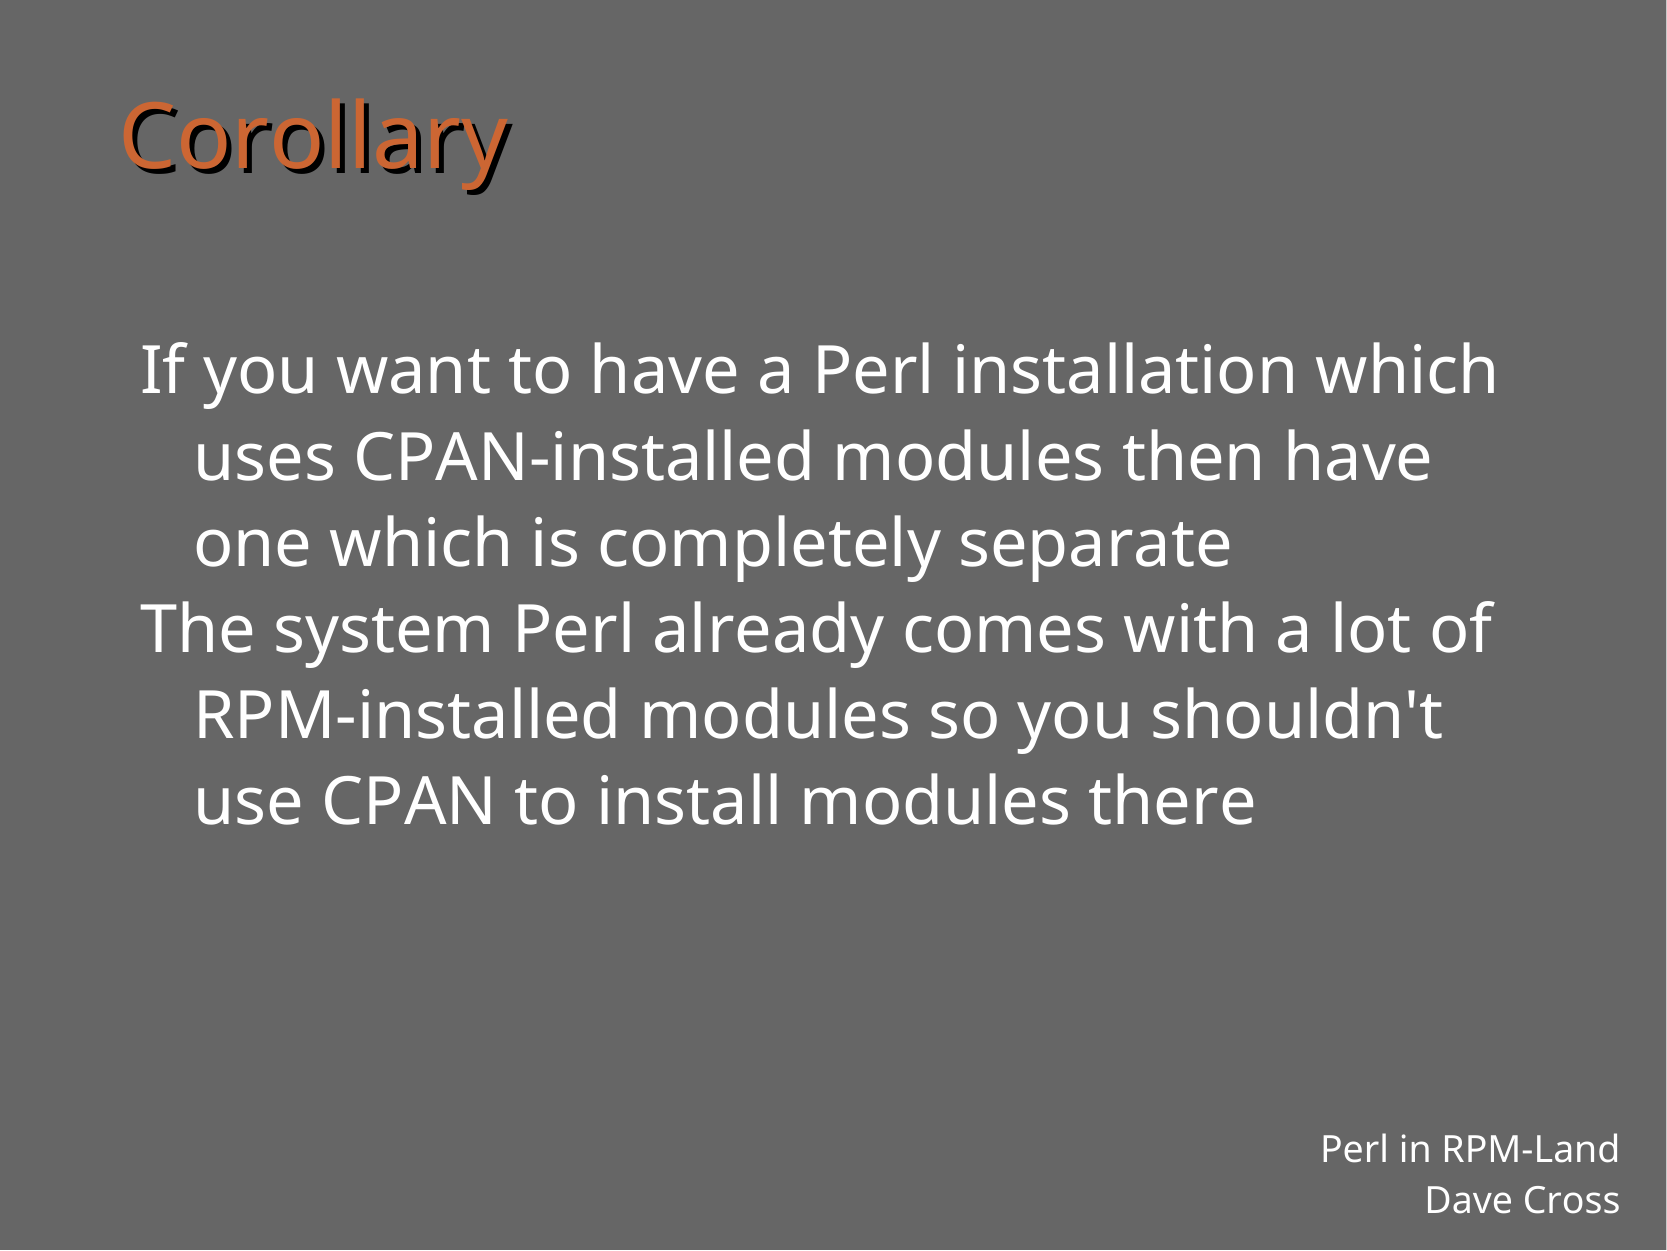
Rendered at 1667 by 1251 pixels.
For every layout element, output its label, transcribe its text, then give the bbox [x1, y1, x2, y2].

list If you want to have a Perl installation which uses CPAN-installed modules then have one which is completely separate The system Perl already comes with a lot of RPM-installed modules so you shouldn't use CPAN to install modules there [122, 324, 1546, 1123]
title Corollary [118, 59, 1542, 207]
